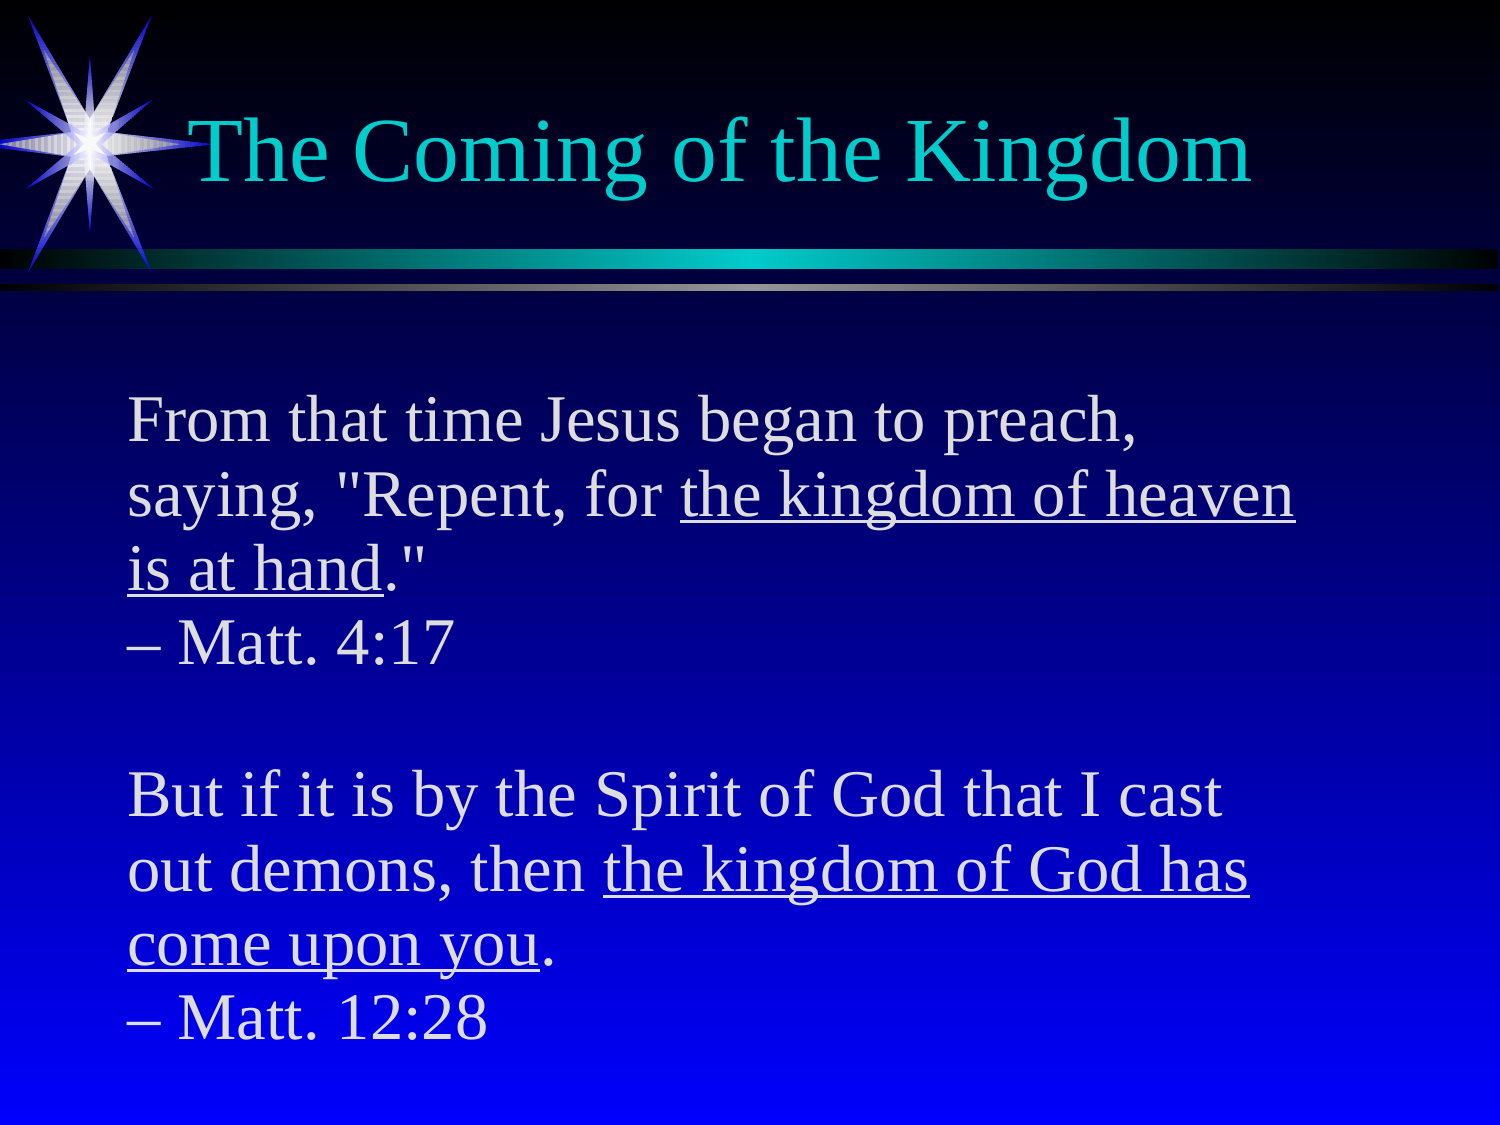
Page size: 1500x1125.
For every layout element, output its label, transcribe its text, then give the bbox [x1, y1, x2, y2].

text_box But if it is by the Spirit of God that I cast out demons, then the kingdom of God has come upon you. – Matt. 12:28 [112, 750, 1313, 1062]
title The Coming of the Kingdom [187, 56, 1463, 244]
text_box From that time Jesus began to preach, saying, "Repent, for the kingdom of heaven is at hand." – Matt. 4:17 [112, 375, 1313, 687]
